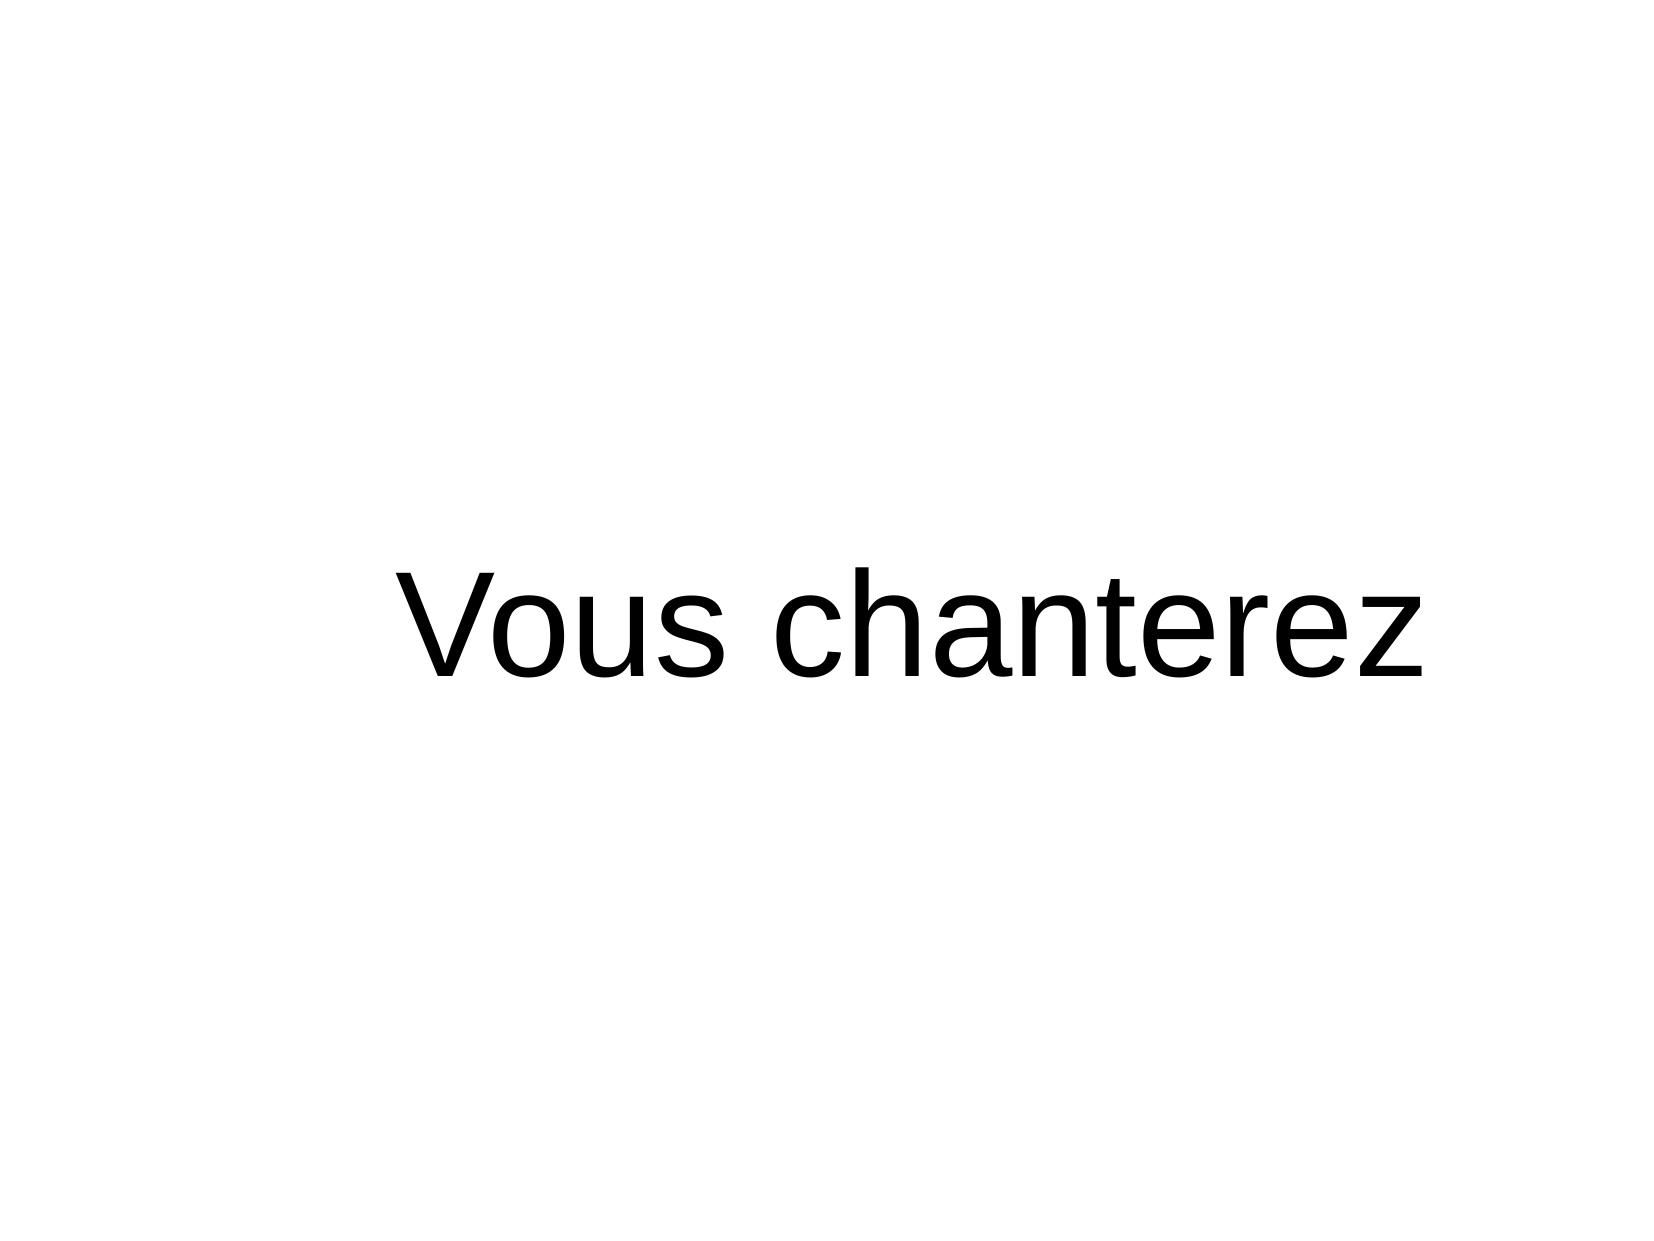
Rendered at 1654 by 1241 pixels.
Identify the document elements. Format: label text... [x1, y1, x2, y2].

text_box Vous chanterez [380, 533, 1477, 717]
